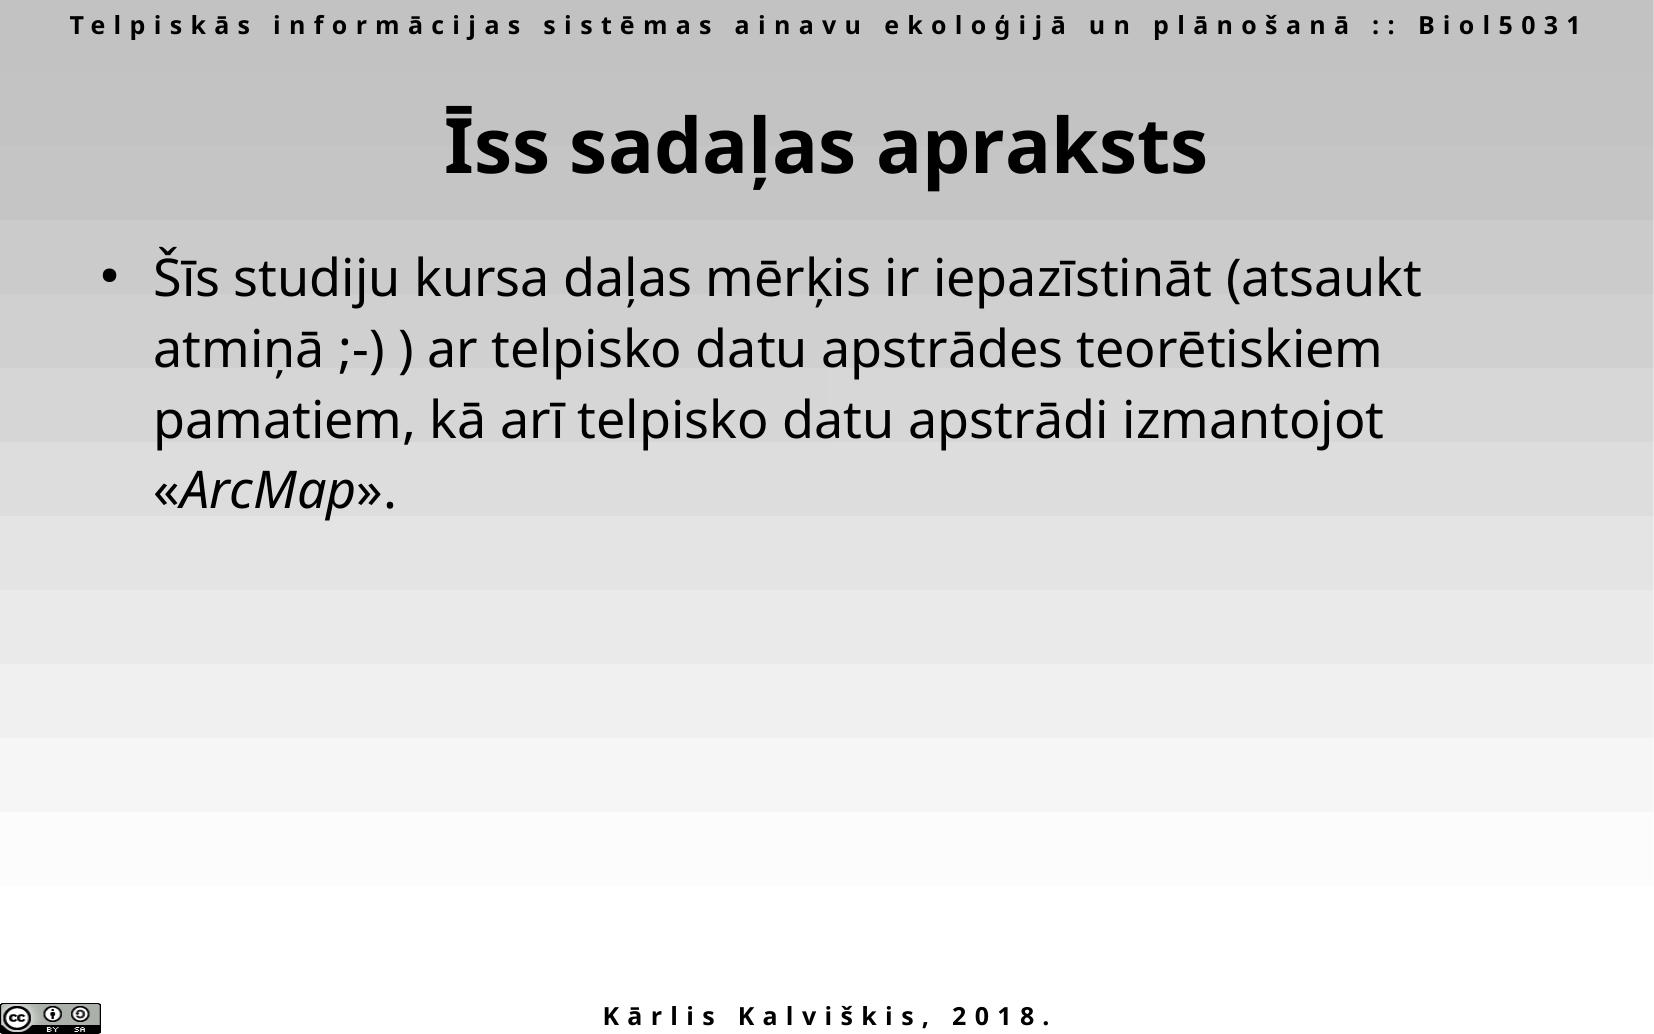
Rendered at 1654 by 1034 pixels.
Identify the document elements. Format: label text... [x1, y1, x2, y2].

list Šīs studiju kursa daļas mērķis ir iepazīstināt (atsaukt atmiņā ;-) ) ar telpisko datu apstrādes teorētiskiem pamatiem, kā arī telpisko datu apstrādi izmantojot «ArcMap». [82, 241, 1571, 928]
title Īss sadaļas apraksts [29, 41, 1625, 247]
picture [0, 0, 1654, 1034]
